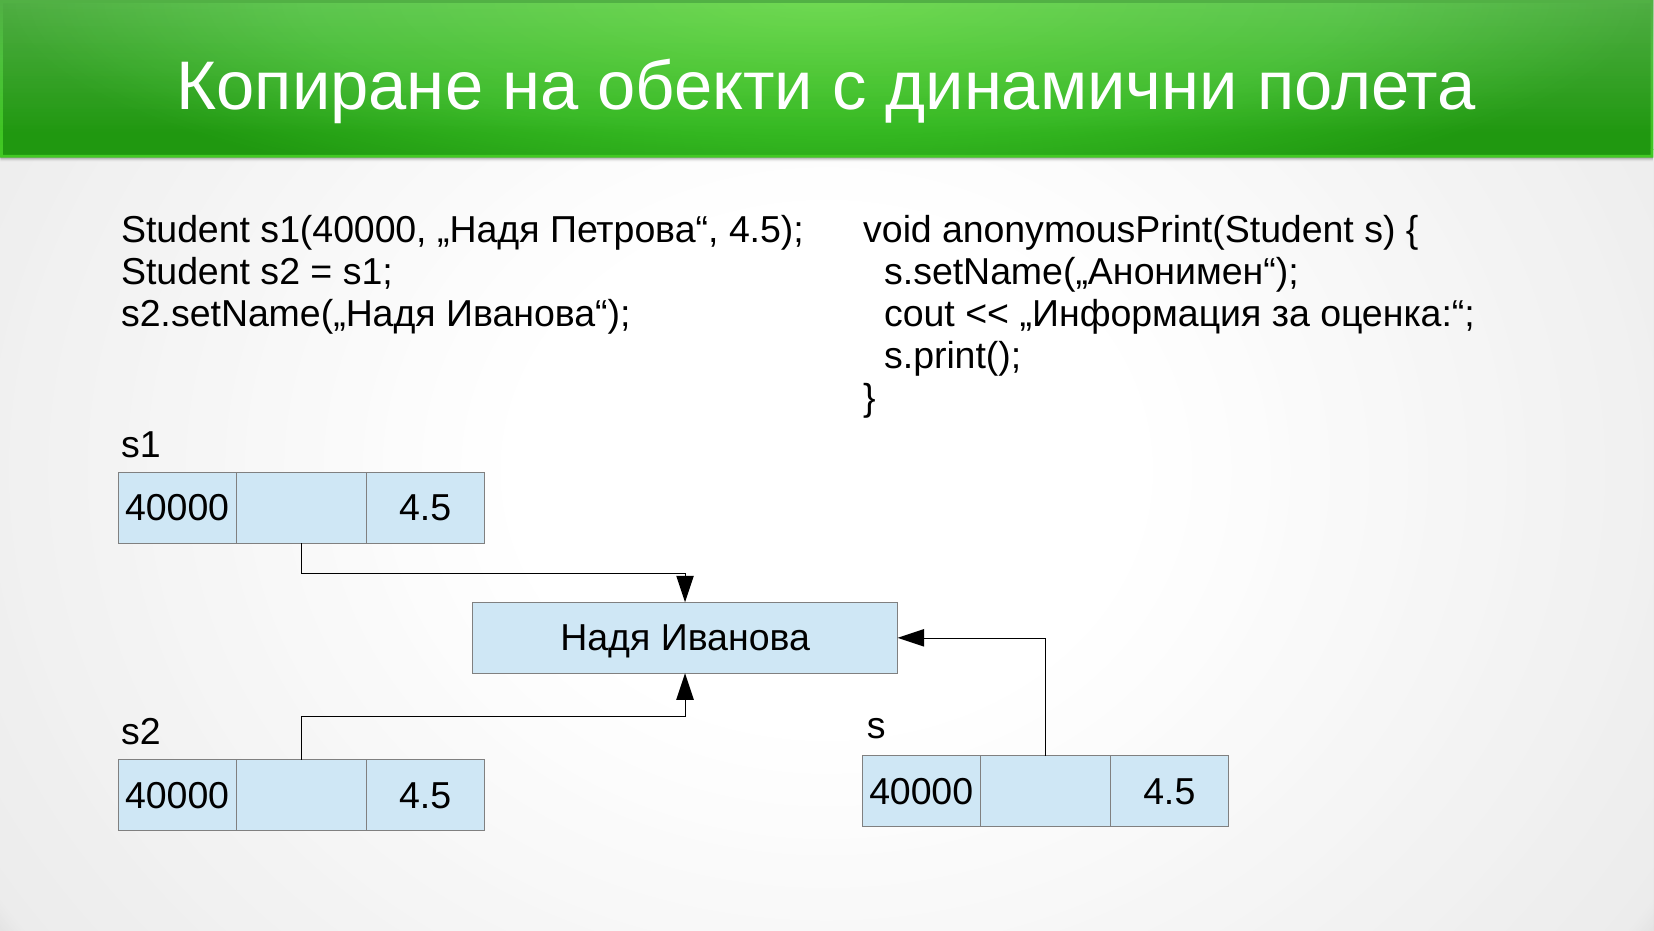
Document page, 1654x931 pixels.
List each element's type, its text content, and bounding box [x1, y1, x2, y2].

text_box Надя Иванова [472, 602, 898, 674]
text_box 4.5 [366, 472, 485, 544]
text_box void anonymousPrint(Student s) { s.setName(„Анонимен“); cout << „Информация за оценка:“; s.print(); } [848, 200, 1595, 426]
text_box s1 [106, 415, 176, 473]
text_box Student s1(40000, „Надя Петрова“, 4.5); Student s2 = s1; s2.setName(„Надя Иванова“); [106, 200, 820, 384]
text_box s2 [106, 702, 176, 760]
text_box [237, 759, 366, 831]
title Копиране на обекти с динамични полета [82, 37, 1571, 135]
text_box 4.5 [1110, 755, 1229, 827]
text_box 40000 [118, 759, 237, 831]
text_box 40000 [862, 755, 981, 827]
text_box 40000 [118, 472, 237, 544]
text_box [981, 755, 1110, 827]
text_box s [852, 696, 901, 754]
text_box [237, 472, 366, 544]
text_box 4.5 [366, 759, 485, 831]
